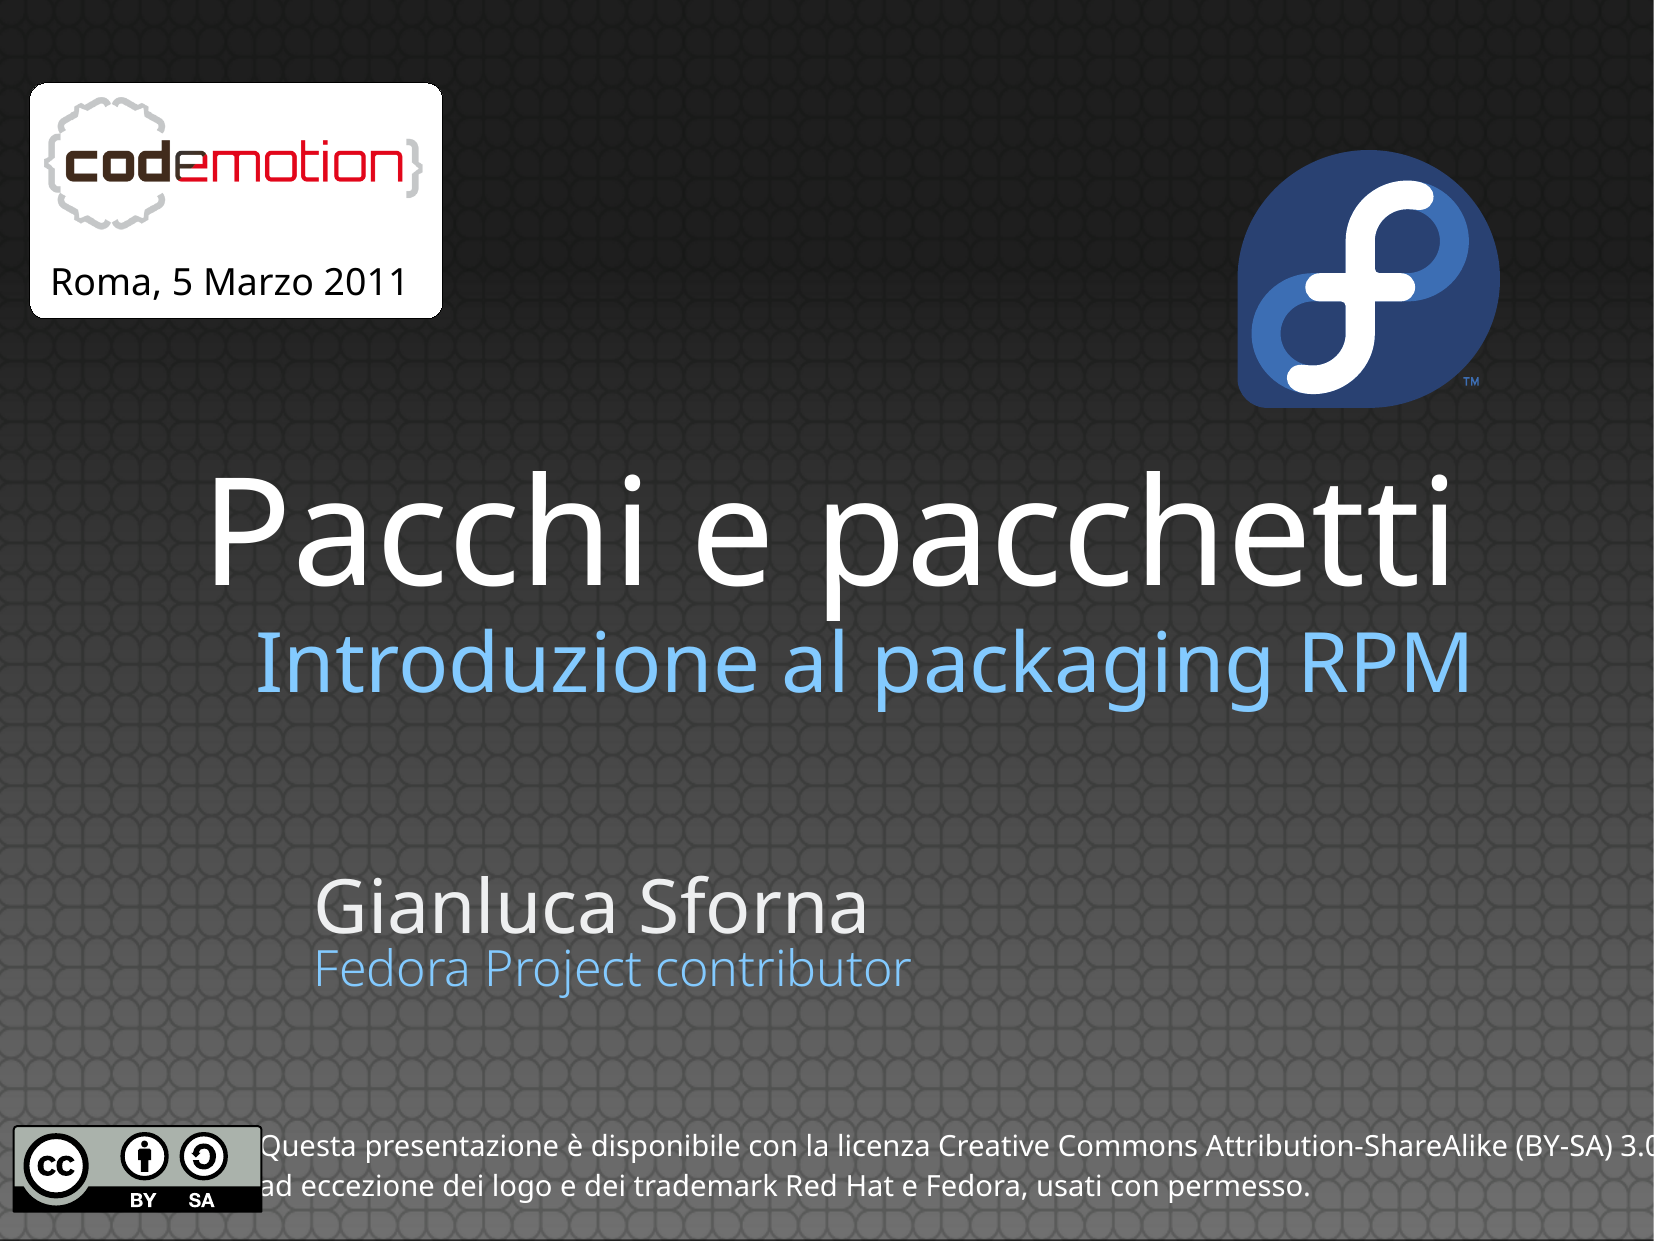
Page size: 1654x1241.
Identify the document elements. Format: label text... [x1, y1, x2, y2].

text_box Gianluca Sforna [299, 846, 1051, 925]
text_box Questa presentazione è disponibile con la licenza Creative Commons Attribution-ShareAlike (BY-SA) 3.0 ad eccezione dei logo e dei trademark Red Hat e Fedora, usati con permesso. [272, 1118, 1654, 1202]
text_box Roma, 5 Marzo 2011 [35, 248, 508, 307]
text_box Fedora Project contributor [299, 925, 1244, 997]
picture [0, 0, 1654, 1241]
subtitle Introduzione al packaging RPM [130, 611, 1477, 709]
text_box [29, 82, 443, 319]
text_box Pacchi e pacchetti [37, 417, 1475, 601]
